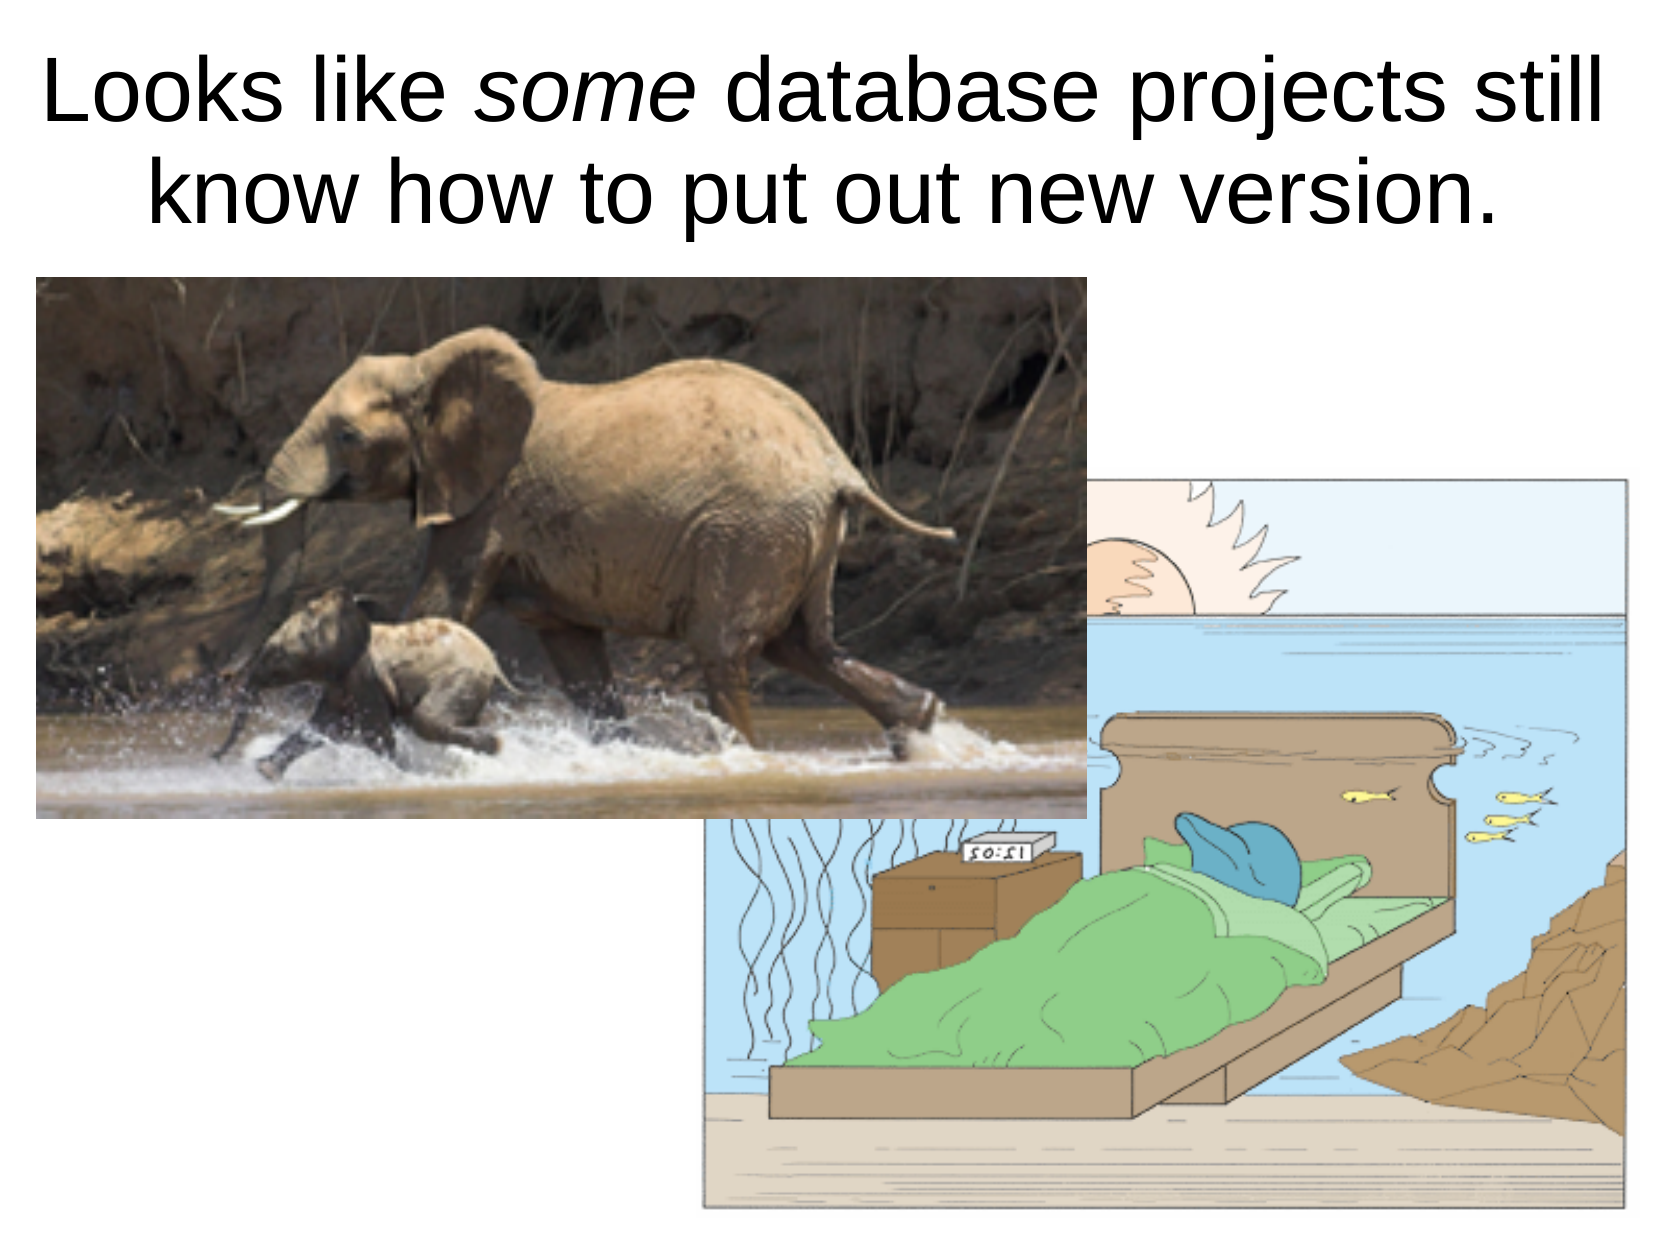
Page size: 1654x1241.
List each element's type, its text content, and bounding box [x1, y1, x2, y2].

picture [36, 277, 1640, 1218]
title Looks like some database projects still know how to put out new version. [25, 25, 1624, 256]
